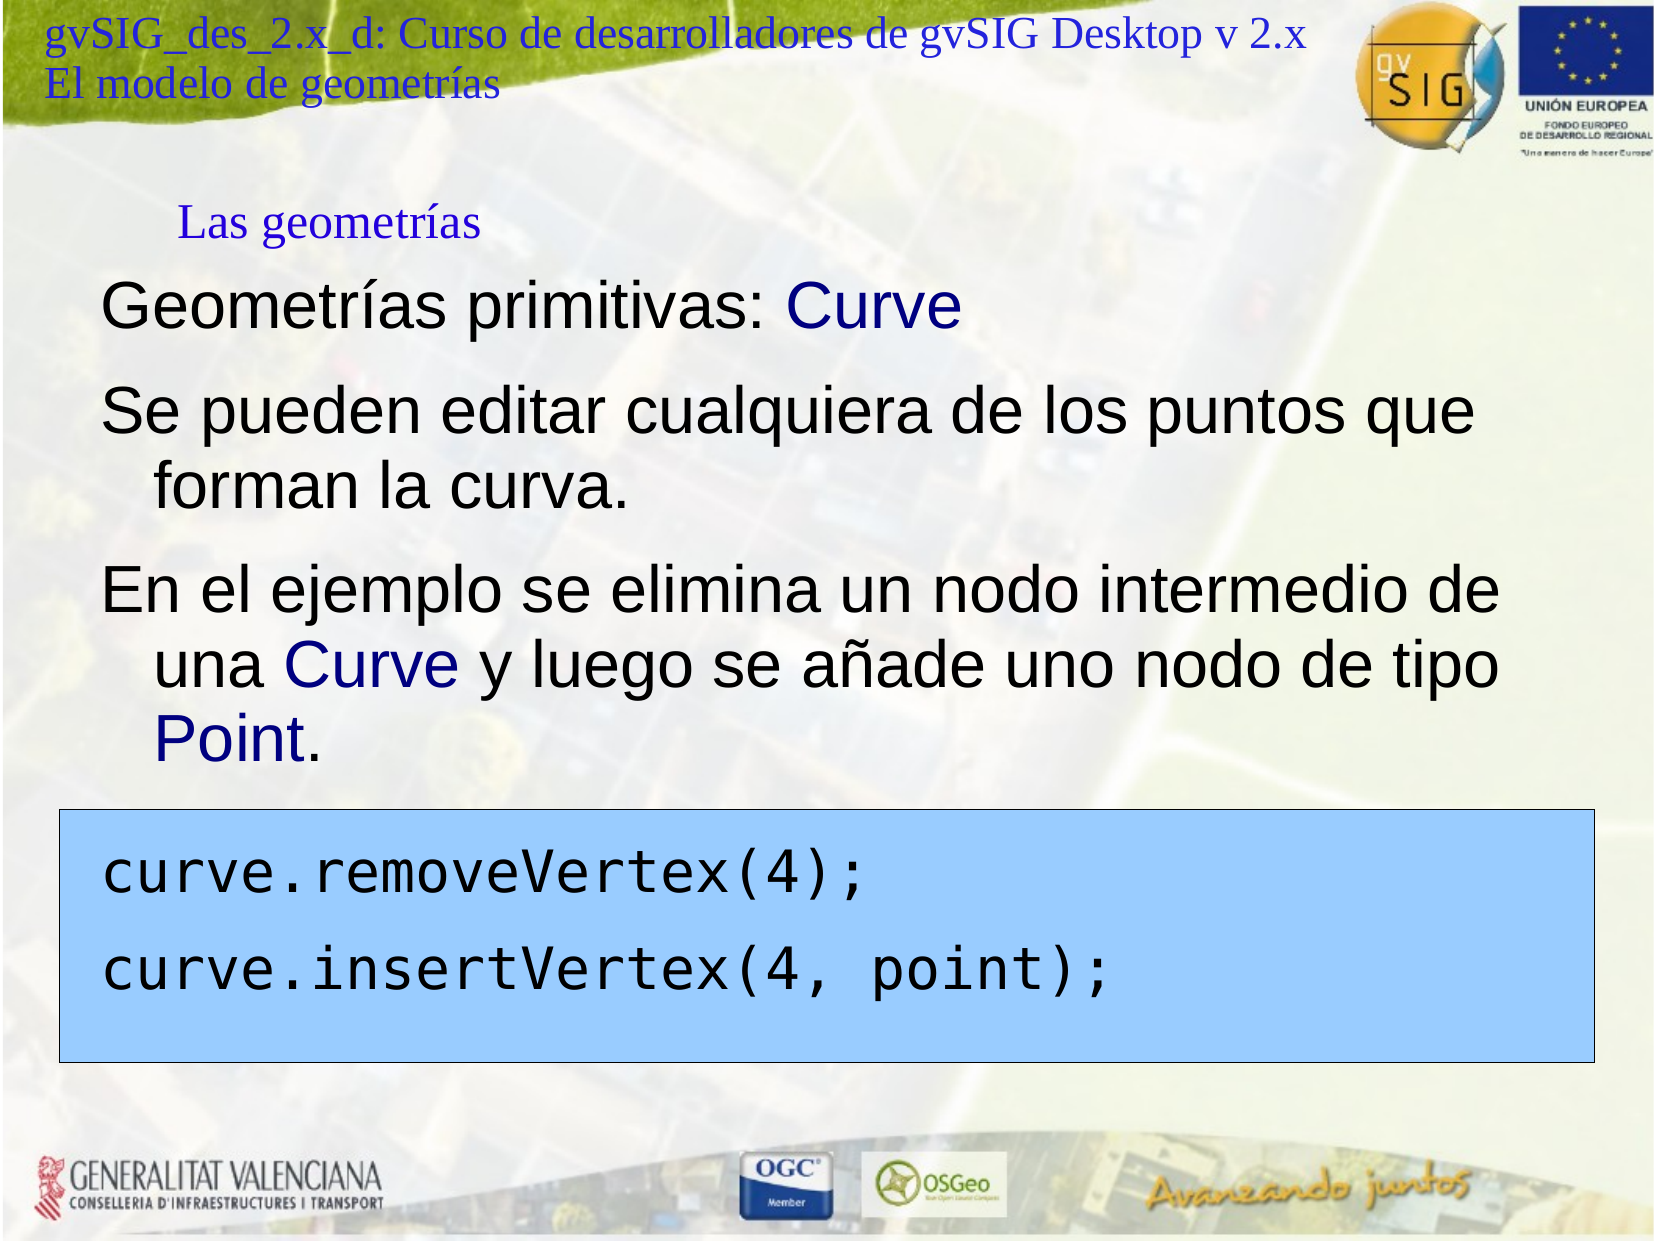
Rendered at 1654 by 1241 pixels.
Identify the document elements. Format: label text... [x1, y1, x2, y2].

picture [349, 78, 360, 95]
picture [467, 87, 475, 95]
list curve.removeVertex(4); curve.insertVertex(4, point); [82, 838, 1571, 1101]
picture [407, 78, 416, 86]
list [82, 1101, 1571, 1241]
picture [329, 78, 338, 86]
list Geometrías primitivas: Curve Se pueden editar cualquiera de los puntos que forman la curva. En el ejemplo se elimina un nodo intermedio de una Curve y luego se añade uno nodo de tipo Point. [82, 268, 1571, 459]
picture [274, 78, 283, 86]
title Las geometrías [177, 95, 1329, 347]
picture [184, 78, 193, 86]
picture [373, 79, 382, 95]
picture [307, 78, 316, 89]
text_box [59, 809, 1595, 1063]
picture [216, 78, 227, 95]
picture [2, 0, 1654, 1241]
picture [251, 78, 261, 95]
list [82, 459, 1571, 809]
picture [386, 79, 394, 95]
